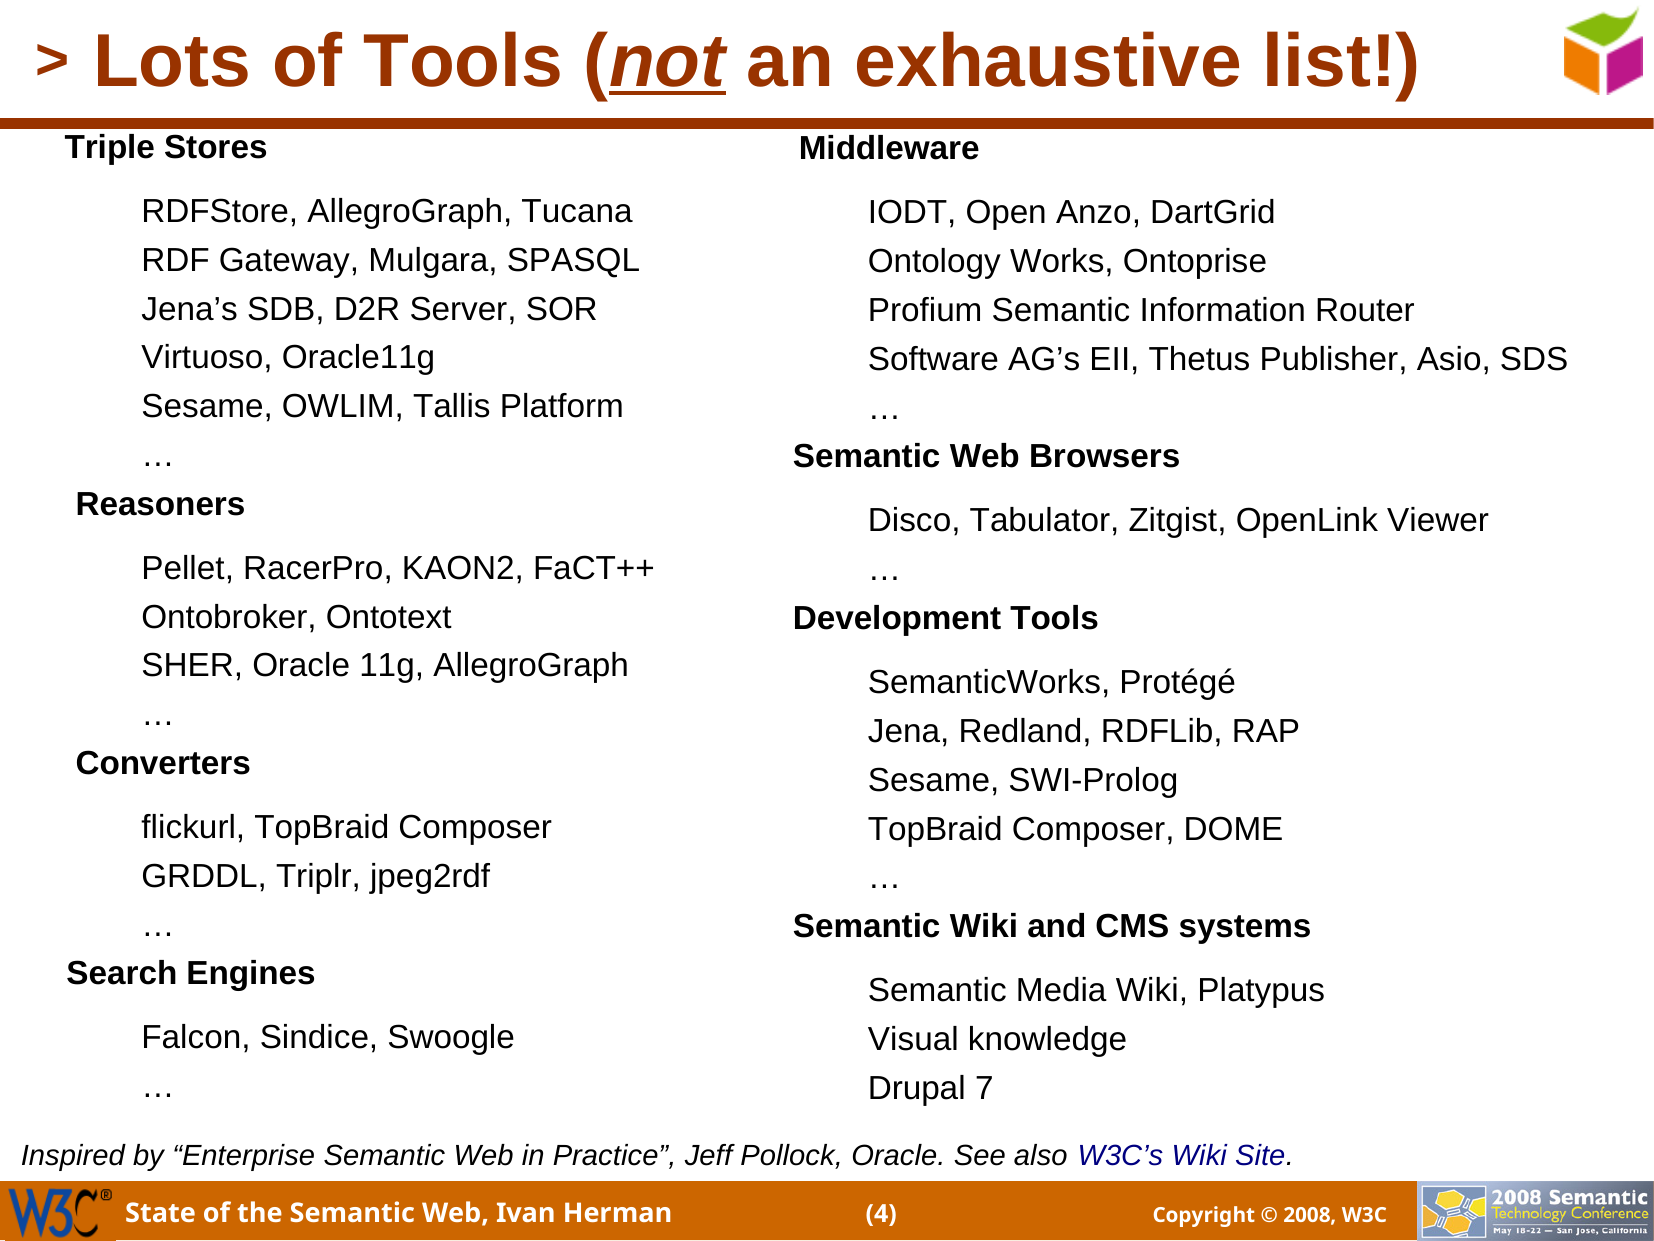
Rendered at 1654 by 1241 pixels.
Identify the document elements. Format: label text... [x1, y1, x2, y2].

list Triple Stores RDFStore, AllegroGraph, Tucana RDF Gateway, Mulgara, SPASQL Jena’s SDB, D2R Server, SOR Virtuoso, Oracle11g Sesame, OWLIM, Tallis Platform … Reasoners Pellet, RacerPro, KAON2, FaCT++ Ontobroker, Ontotext SHER, Oracle 11g, AllegroGraph … Converters flickurl, TopBraid Composer GRDDL, Triplr, jpeg2rdf … Search Engines Falcon, Sindice, Swoogle … [0, 88, 761, 1117]
list Middleware IODT, Open Anzo, DartGrid Ontology Works, Ontoprise Profium Semantic Information Router Software AG’s EII, Thetus Publisher, Asio, SDS … Semantic Web Browsers Disco, Tabulator, Zitgist, OpenLink Viewer … Development Tools SemanticWorks, Protégé Jena, Redland, RDFLib, RAP Sesame, SWI-Prolog TopBraid Composer, DOME … Semantic Wiki and CMS systems Semantic Media Wiki, Platypus Visual knowledge Drupal 7 [708, 129, 1625, 1116]
picture [1417, 1181, 1654, 1241]
picture [5, 1186, 116, 1241]
text_box Inspired by “Enterprise Semantic Web in Practice”, Jeff Pollock, Oracle. See also W3C’s Wiki Site. [6, 1133, 1311, 1182]
picture [1565, 5, 1643, 95]
title Lots of Tools (not an exhaustive list!) [93, 0, 1565, 119]
